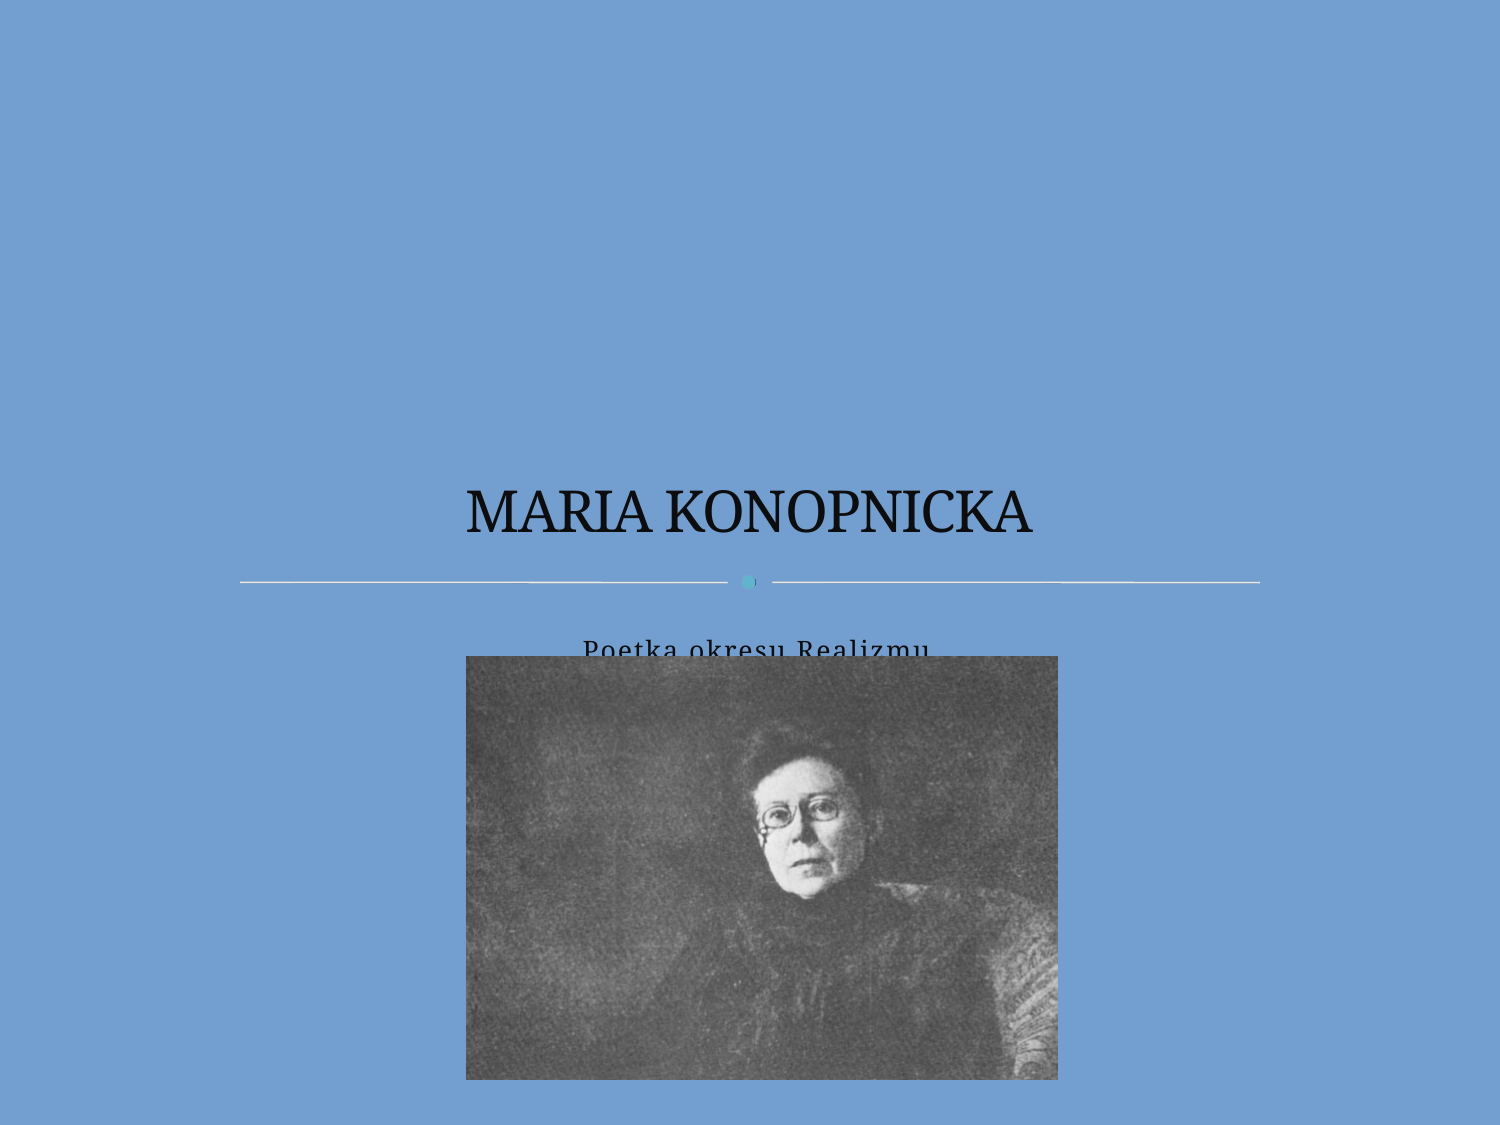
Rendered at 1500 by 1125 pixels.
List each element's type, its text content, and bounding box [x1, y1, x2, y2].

picture [466, 656, 1058, 1080]
title MARIA KONOPNICKA [75, 235, 1438, 561]
subtitle Poetka okresu Realizmu [75, 606, 1438, 795]
